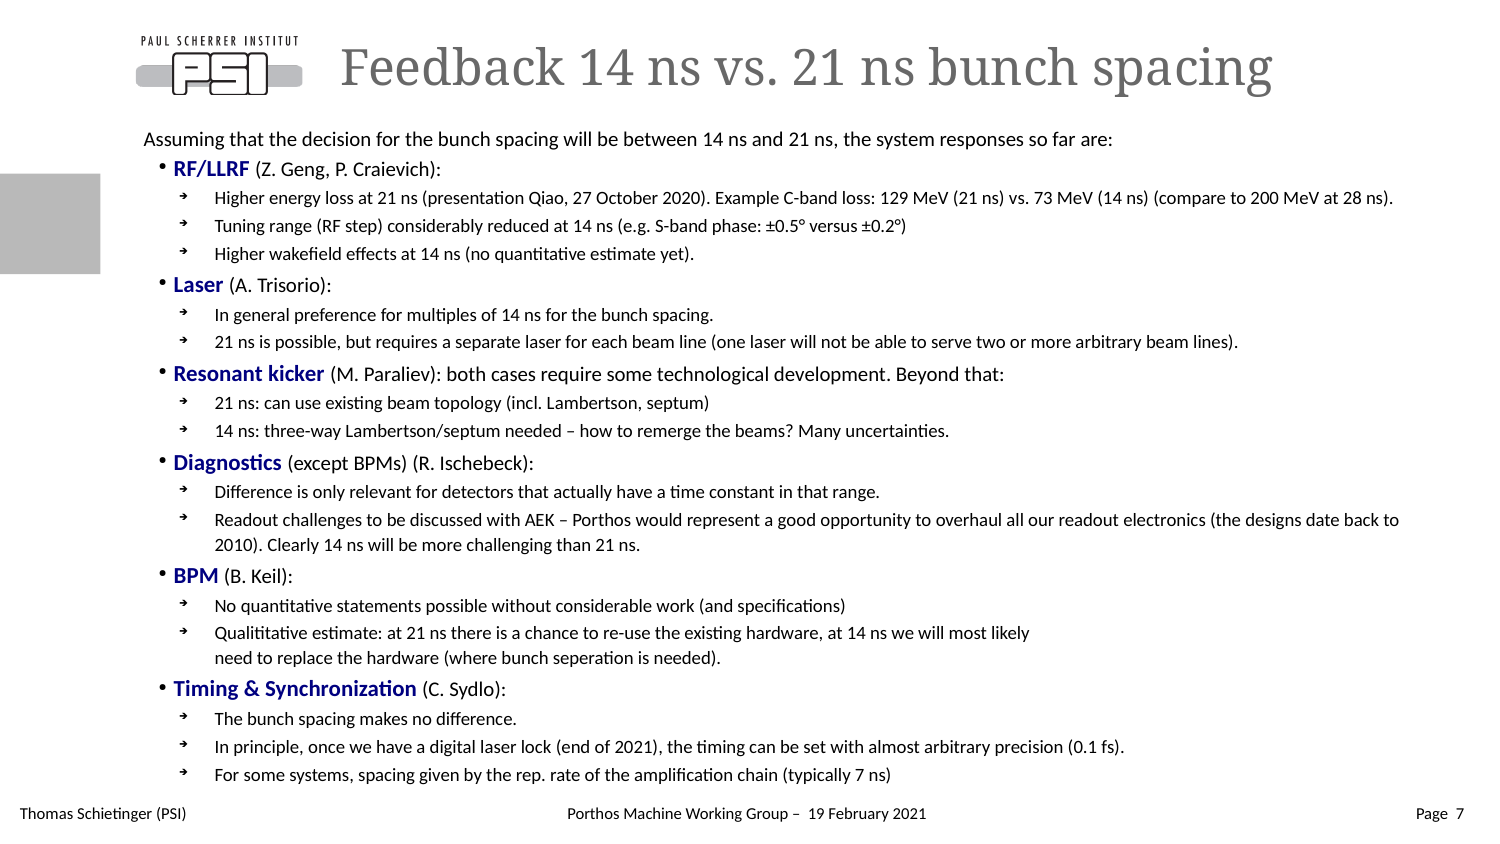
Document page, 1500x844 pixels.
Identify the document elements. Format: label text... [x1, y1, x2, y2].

list Assuming that the decision for the bunch spacing will be between 14 ns and 21 ns, the system responses so far are: RF/LLRF (Z. Geng, P. Craievich): Higher energy loss at 21 ns (presentation Qiao, 27 October 2020). Example C-band loss: 129 MeV (21 ns) vs. 73 MeV (14 ns) (compare to 200 MeV at 28 ns). Tuning range (RF step) considerably reduced at 14 ns (e.g. S-band phase: ±0.5° versus ±0.2°) Higher wakefield effects at 14 ns (no quantitative estimate yet). Laser (A. Trisorio): In general preference for multiples of 14 ns for the bunch spacing. 21 ns is possible, but requires a separate laser for each beam line (one laser will not be able to serve two or more arbitrary beam lines). Resonant kicker (M. Paraliev): both cases require some technological development. Beyond that: 21 ns: can use existing beam topology (incl. Lambertson, septum) 14 ns: three-way Lambertson/septum needed – how to remerge the beams? Many uncertainties. Diagnostics (except BPMs) (R. Ischebeck): Difference is only relevant for detectors that actually have a time constant in that range. Readout challenges to be discussed with AEK – Porthos would represent a good opportunity to overhaul all our readout electronics (the designs date back to 2010). Clearly 14 ns will be more challenging than 21 ns. BPM (B. Keil): No quantitative statements possible without considerable work (and specifications) Qualititative estimate: at 21 ns there is a chance to re-use the existing hardware, at 14 ns we will most likely need to replace the hardware (where bunch seperation is needed). Timing & Synchronization (C. Sydlo): The bunch spacing makes no difference. In principle, once we have a digital laser lock (end of 2021), the timing can be set with almost arbitrary precision (0.1 fs). For some systems, spacing given by the rep. rate of the amplification chain (typically 7 ns) [143, 125, 1417, 779]
title Feedback 14 ns vs. 21 ns bunch spacing [340, 35, 1442, 98]
